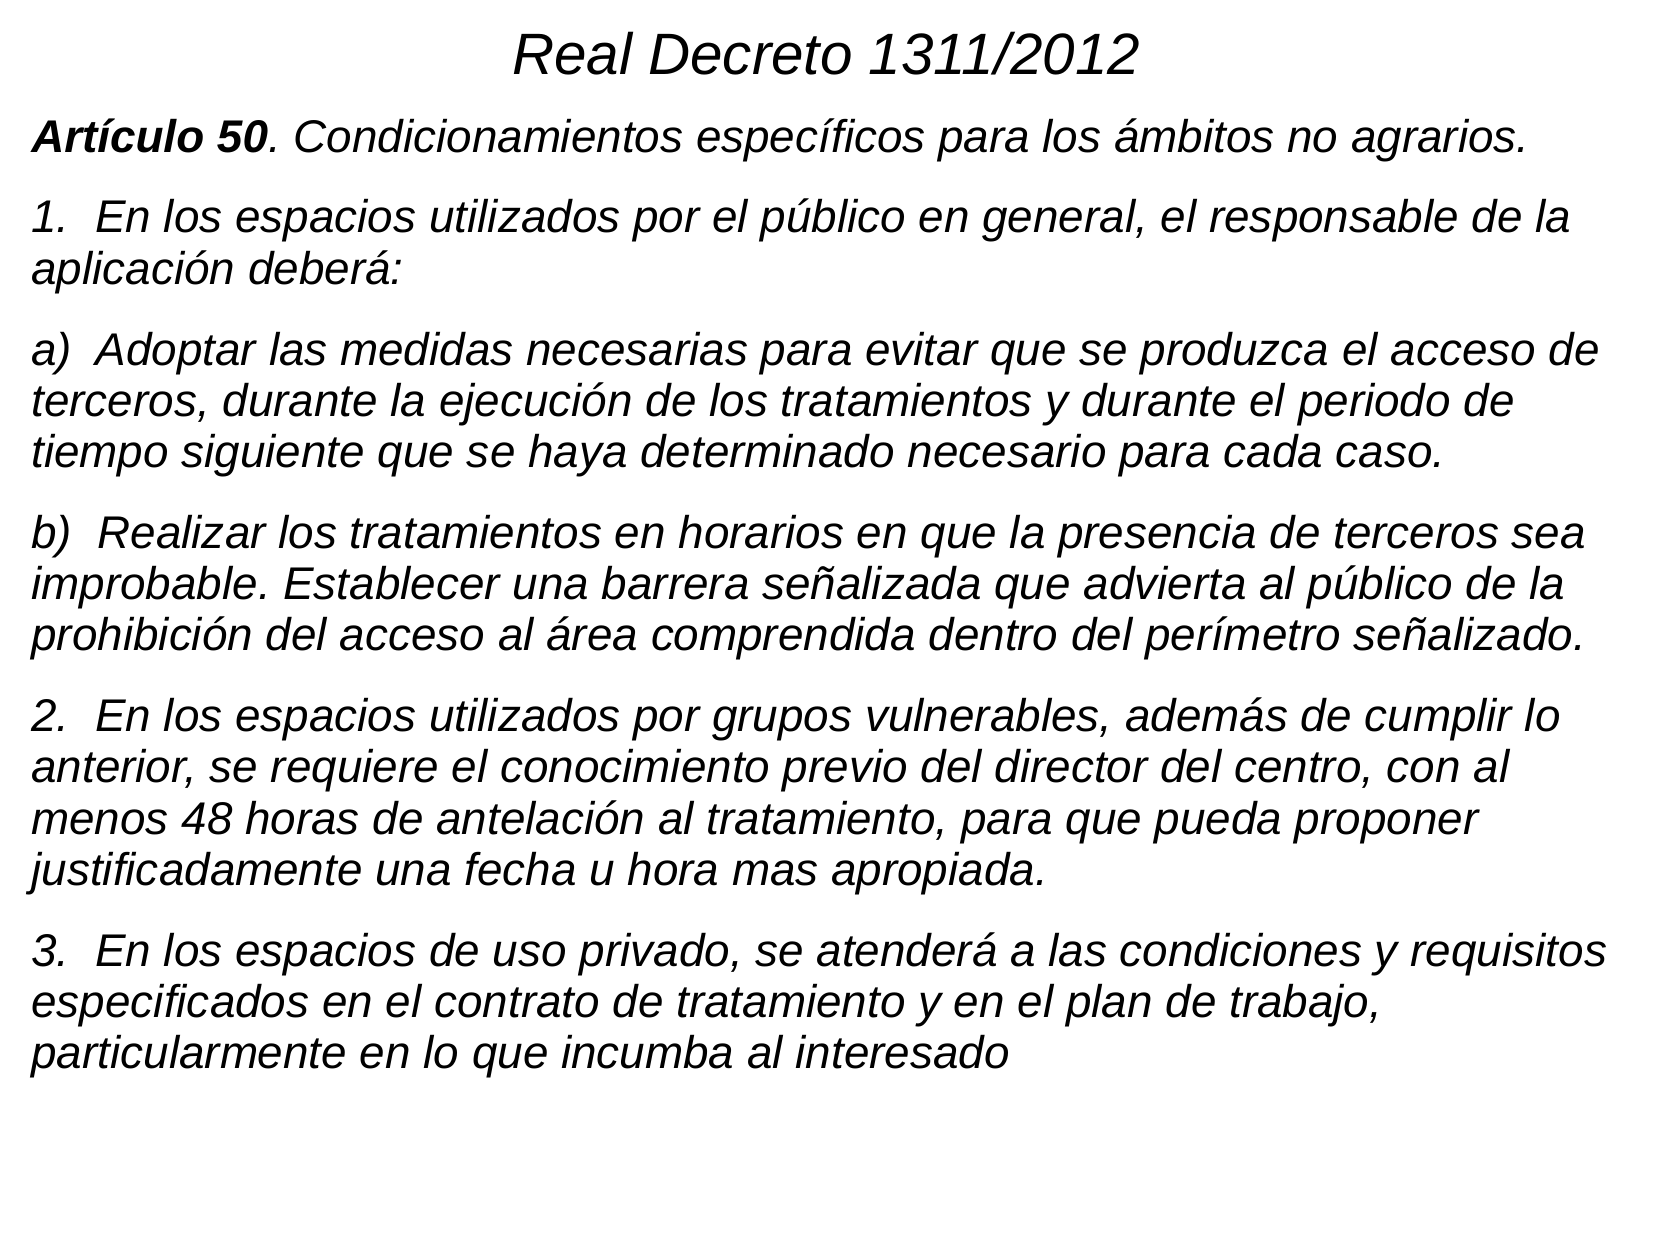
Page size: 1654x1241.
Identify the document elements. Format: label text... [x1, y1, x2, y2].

title Real Decreto 1311/2012 [82, 19, 1571, 89]
list Artículo 50. Condicionamientos específicos para los ámbitos no agrarios. 1. En los espacios utilizados por el público en general, el responsable de la aplicación deberá: a) Adoptar las medidas necesarias para evitar que se produzca el acceso de terceros, durante la ejecución de los tratamientos y durante el periodo de tiempo siguiente que se haya determinado necesario para cada caso. b) Realizar los tratamientos en horarios en que la presencia de terceros sea improbable. Establecer una barrera señalizada que advierta al público de la prohibición del acceso al área comprendida dentro del perímetro señalizado. 2. En los espacios utilizados por grupos vulnerables, además de cumplir lo anterior, se requiere el conocimiento previo del director del centro, con al menos 48 horas de antelación al tratamiento, para que pueda proponer justificadamente una fecha u hora mas apropiada. 3. En los espacios de uso privado, se atenderá a las condiciones y requisitos especificados en el contrato de tratamiento y en el plan de trabajo, particularmente en lo que incumba al interesado [31, 110, 1627, 1241]
